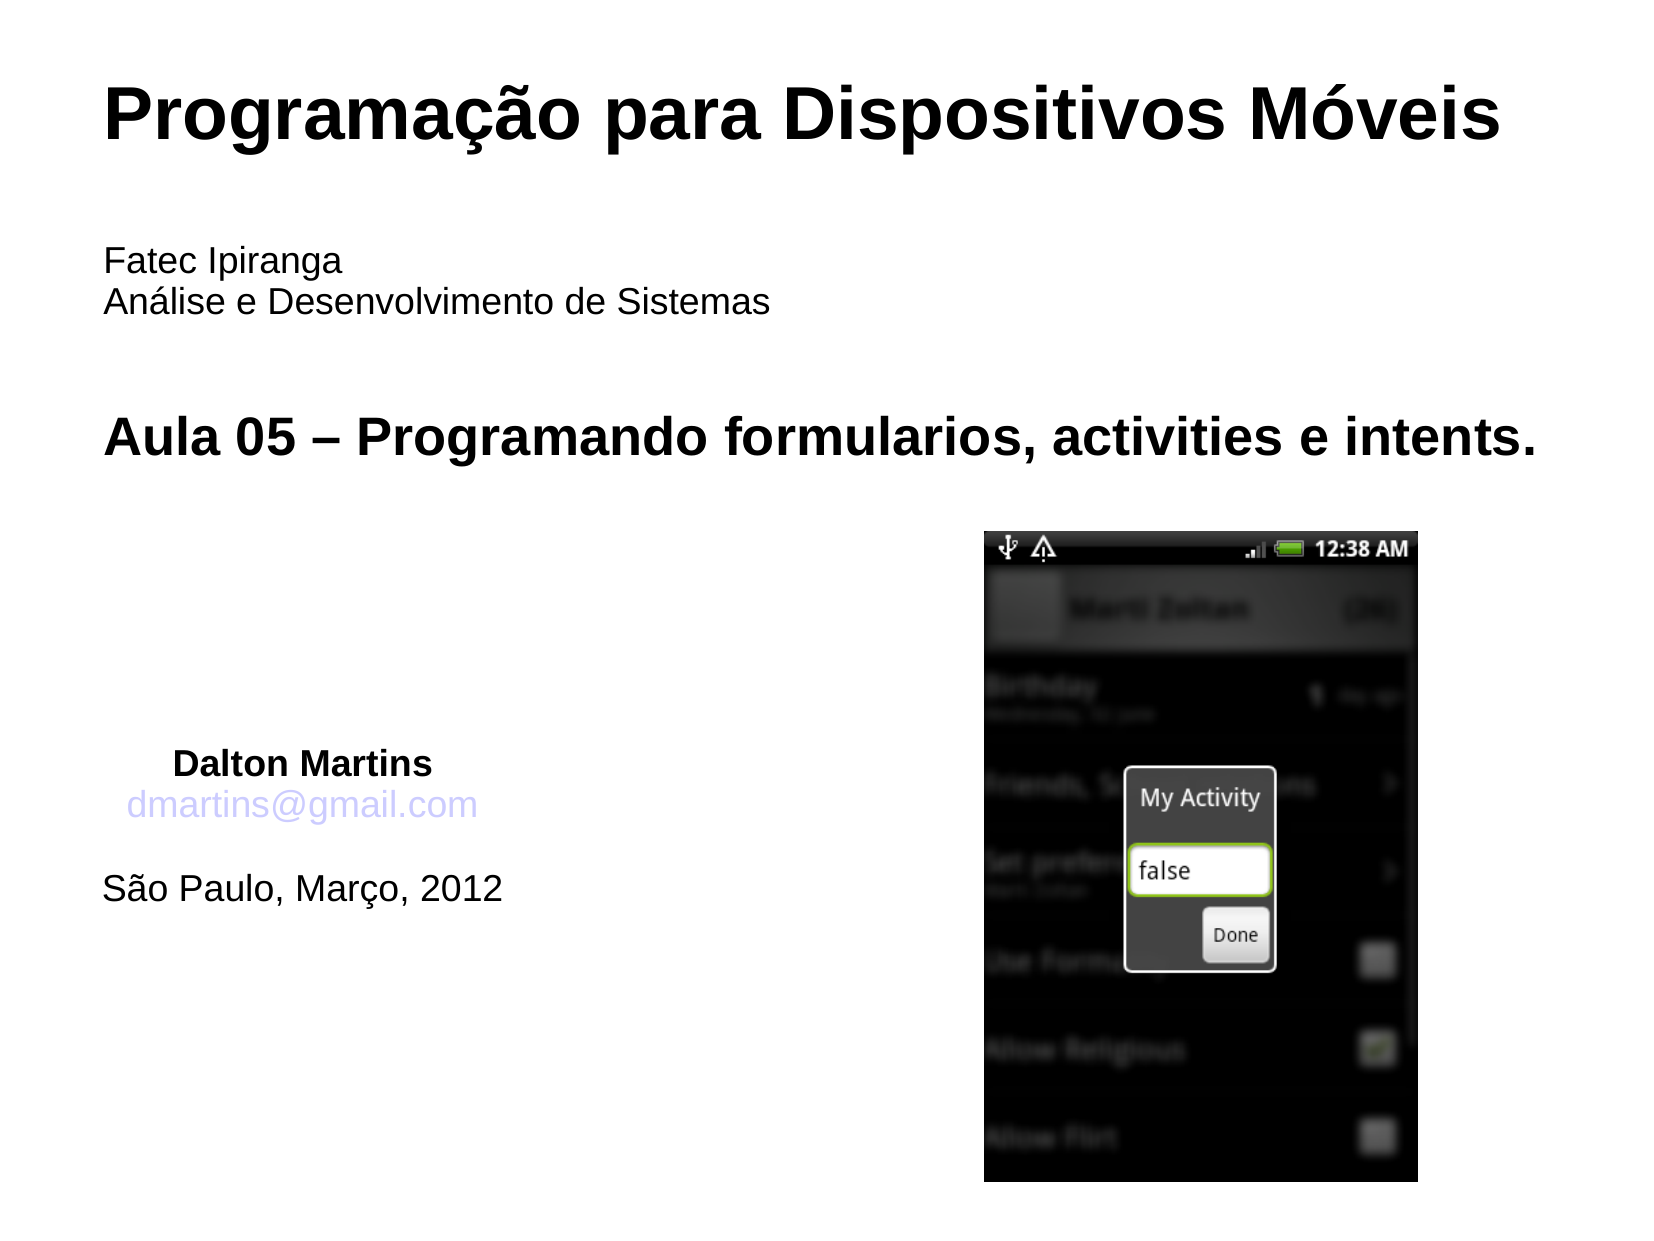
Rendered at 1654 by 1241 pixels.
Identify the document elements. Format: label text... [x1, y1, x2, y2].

picture [984, 531, 1418, 1182]
text_box Dalton Martins dmartins@gmail.com São Paulo, Março, 2012 [88, 732, 517, 916]
text_box Programação para Dispositivos Móveis Fatec Ipiranga Análise e Desenvolvimento de Sistemas Aula 05 – Programando formularios, activities e intents. [88, 59, 1625, 296]
